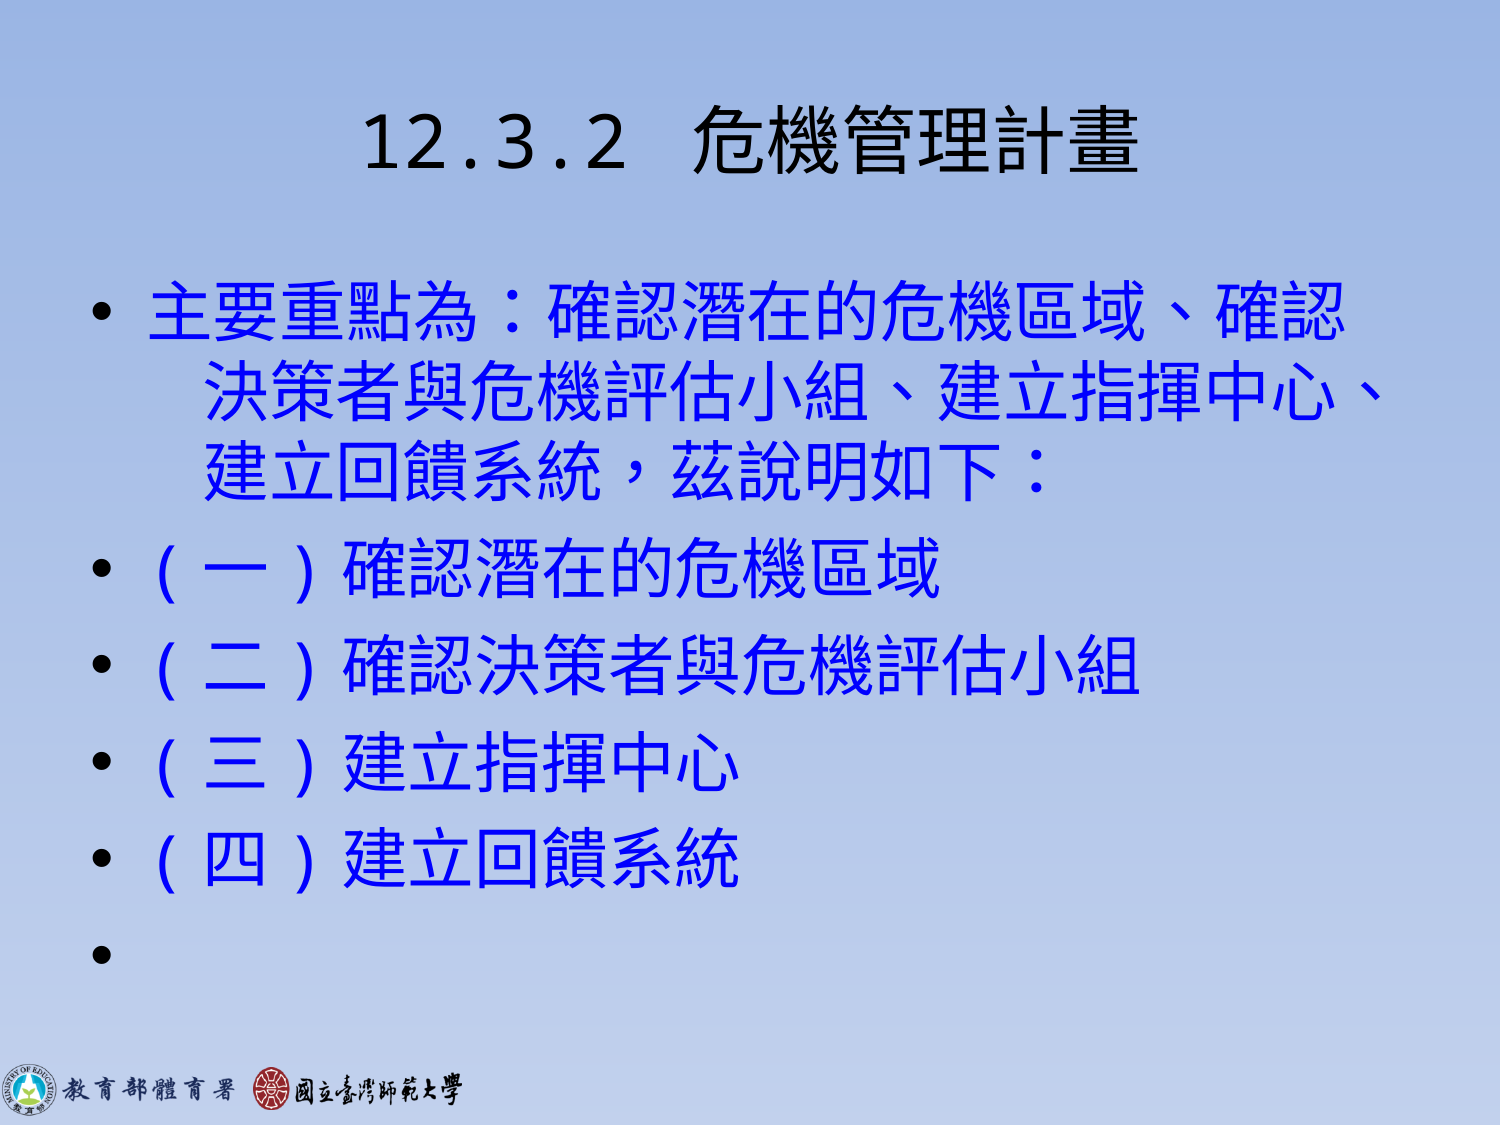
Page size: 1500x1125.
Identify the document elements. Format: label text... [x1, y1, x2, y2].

list 主要重點為：確認潛在的危機區域、確認決策者與危機評估小組、建立指揮中心、建立回饋系統，茲說明如下： (一)確認潛在的危機區域 (二)確認決策者與危機評估小組 (三)建立指揮中心 (四)建立回饋系統 [75, 262, 1426, 1005]
title 12.3.2 危機管理計畫 [75, 45, 1426, 233]
